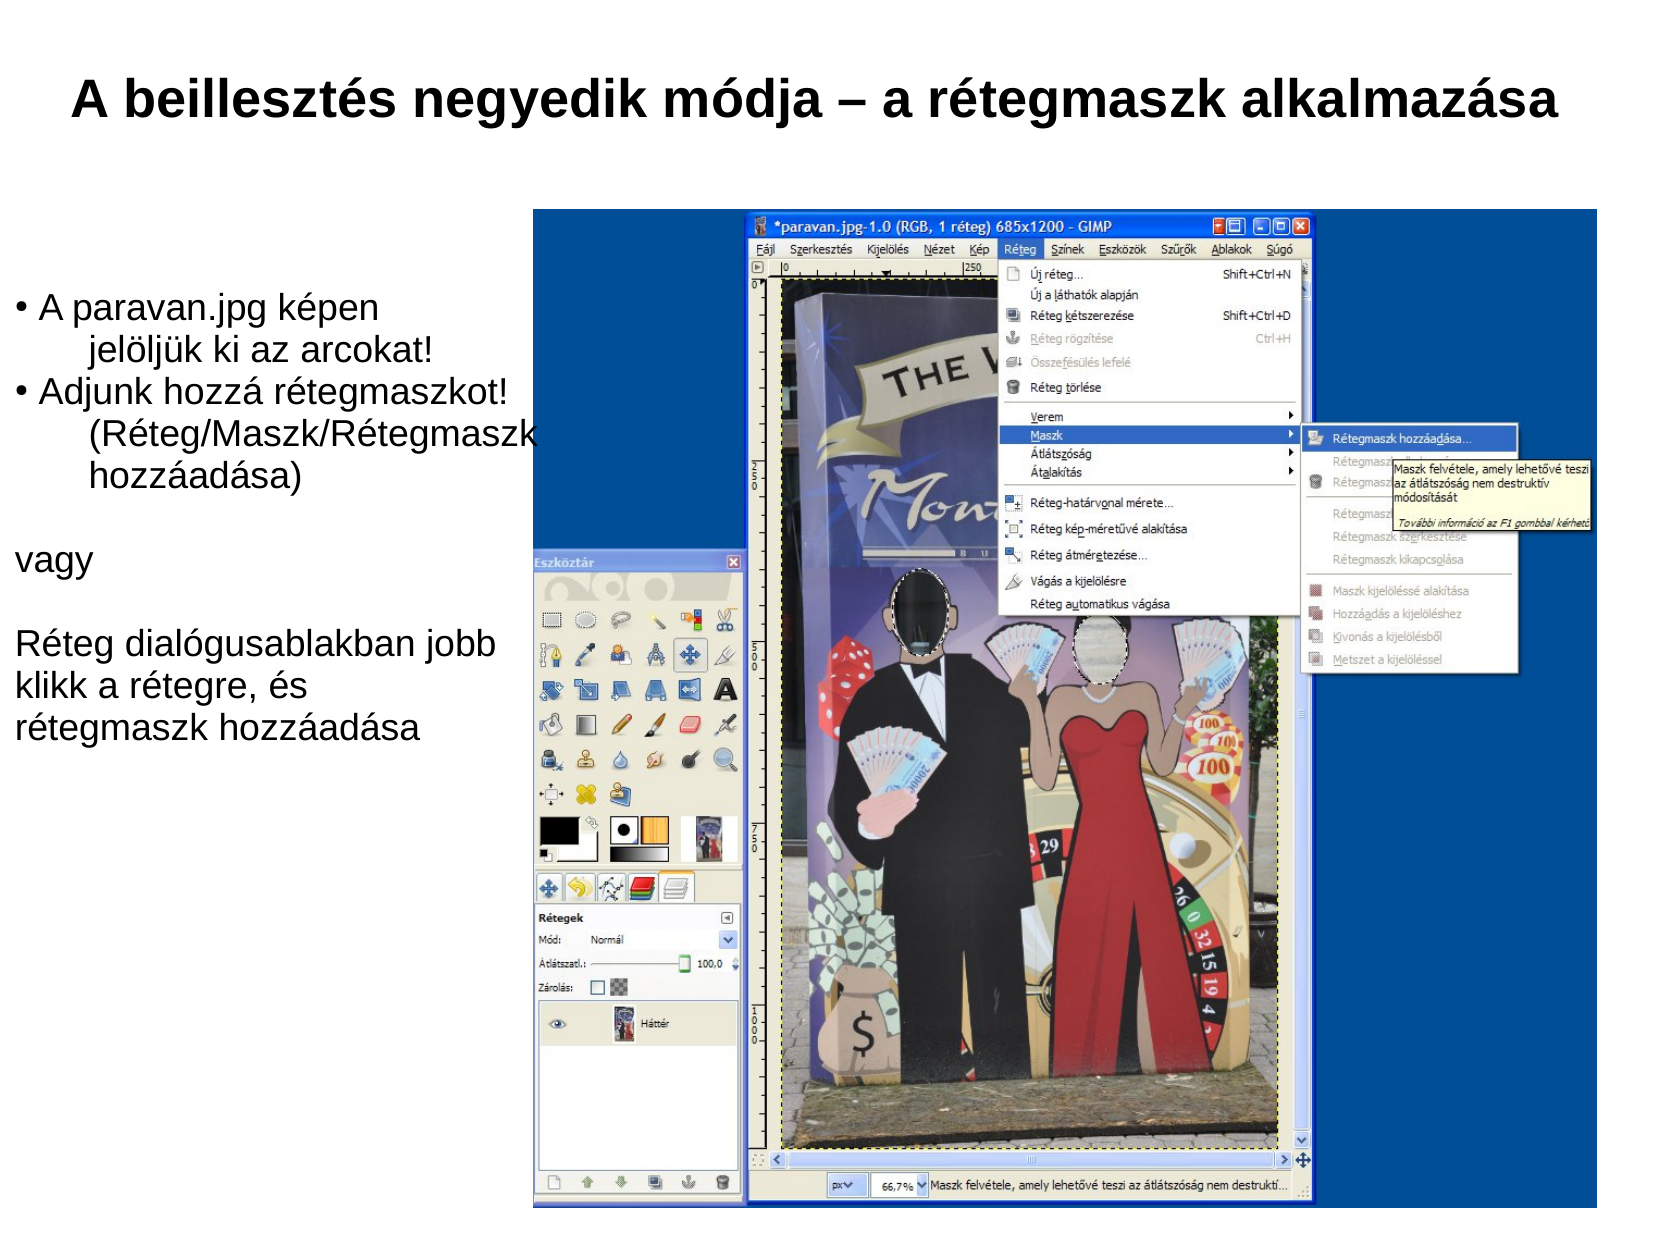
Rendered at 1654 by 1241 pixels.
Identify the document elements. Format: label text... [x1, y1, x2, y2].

picture [533, 209, 1597, 1208]
text_box A paravan.jpg képen jelöljük ki az arcokat! Adjunk hozzá rétegmaszkot! (Réteg/Maszk/Rétegmaszk hozzáadása) vagy Réteg dialógusablakban jobb klikk a rétegre, és rétegmaszk hozzáadása [0, 279, 553, 757]
text_box A beillesztés negyedik módja – a rétegmaszk alkalmazása [56, 61, 1575, 139]
